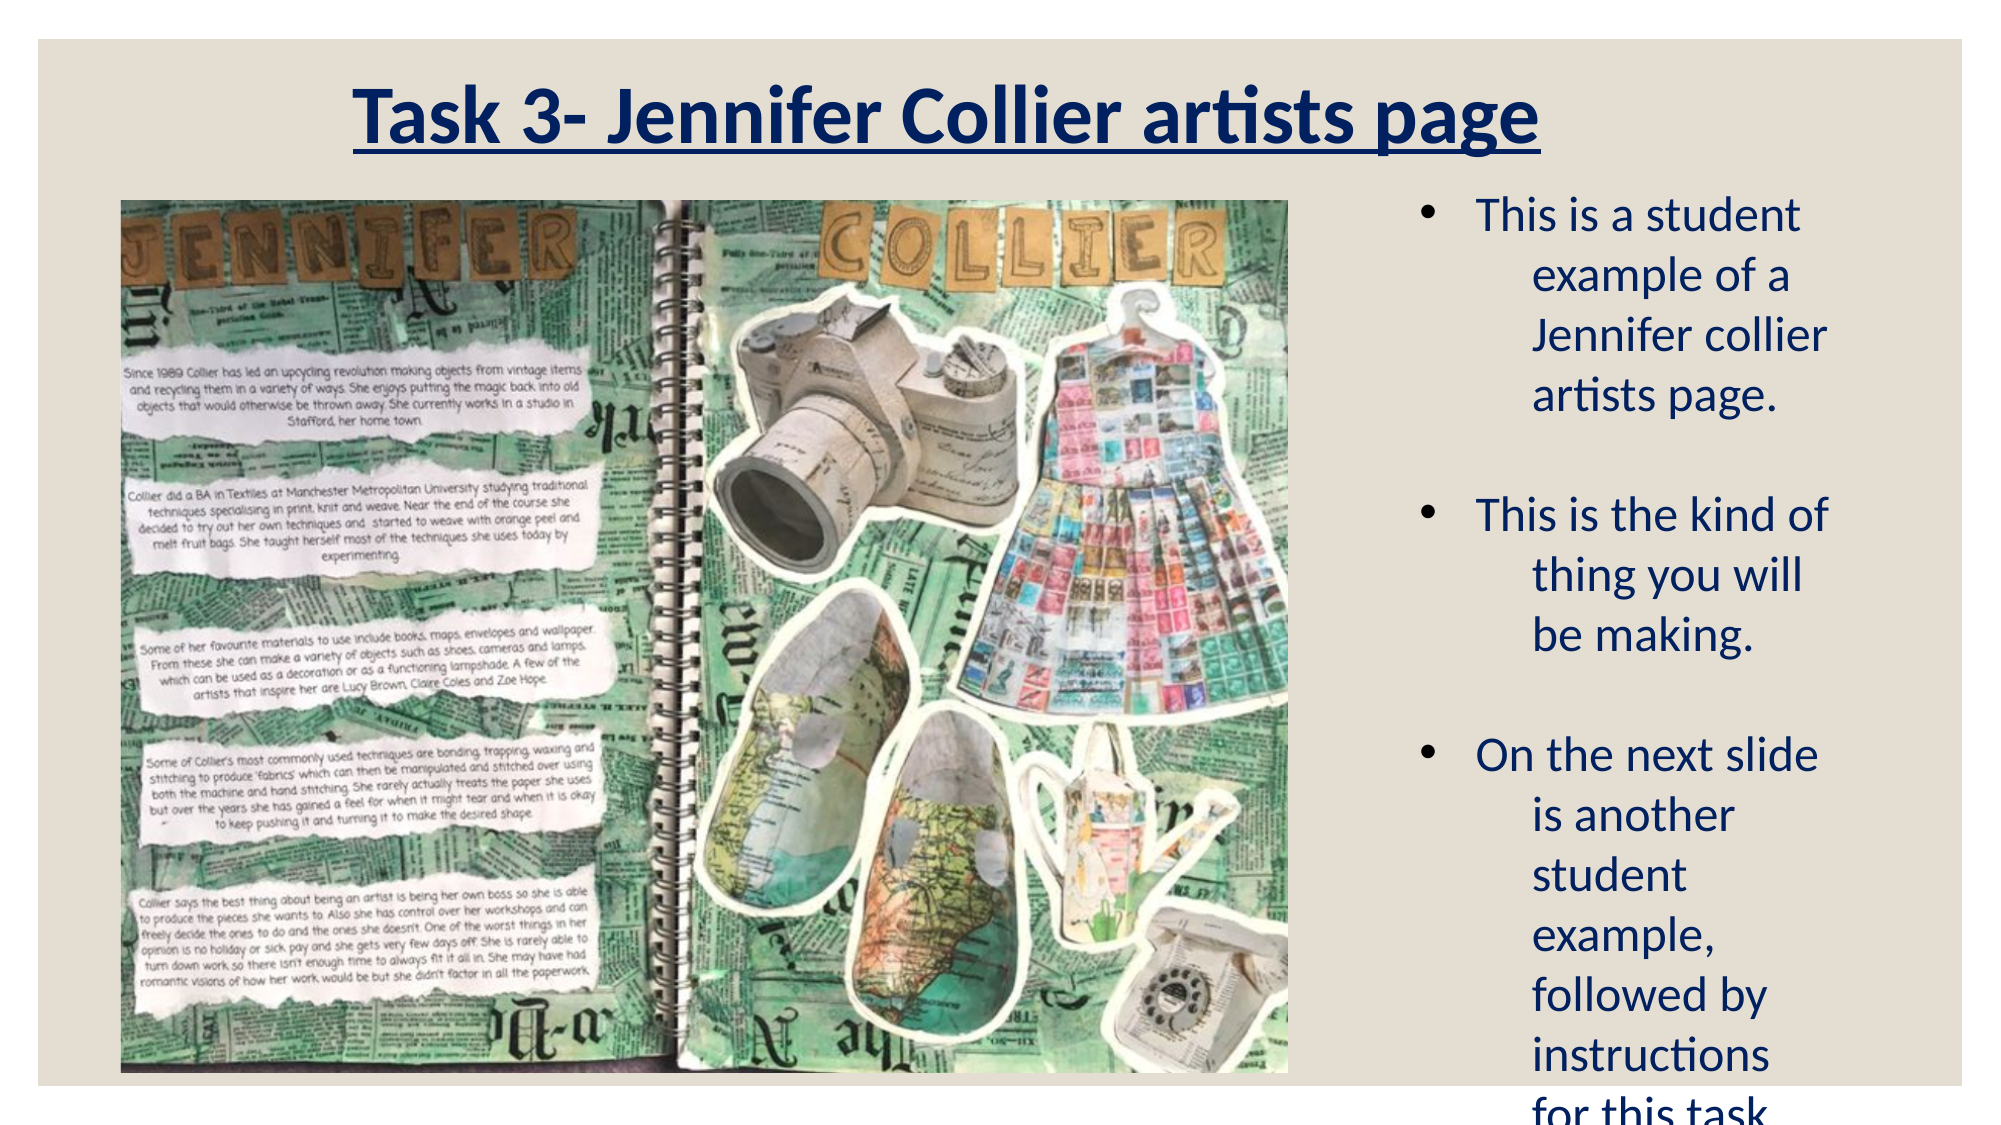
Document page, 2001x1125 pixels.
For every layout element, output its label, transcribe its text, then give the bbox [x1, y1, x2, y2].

text_box Task 3- Jennifer Collier artists page [337, 52, 1699, 169]
picture [120, 199, 1288, 1073]
text_box This is a student example of a Jennifer collier artists page. This is the kind of thing you will be making. On the next slide is another student example, followed by instructions for this task. [1404, 174, 1855, 1099]
